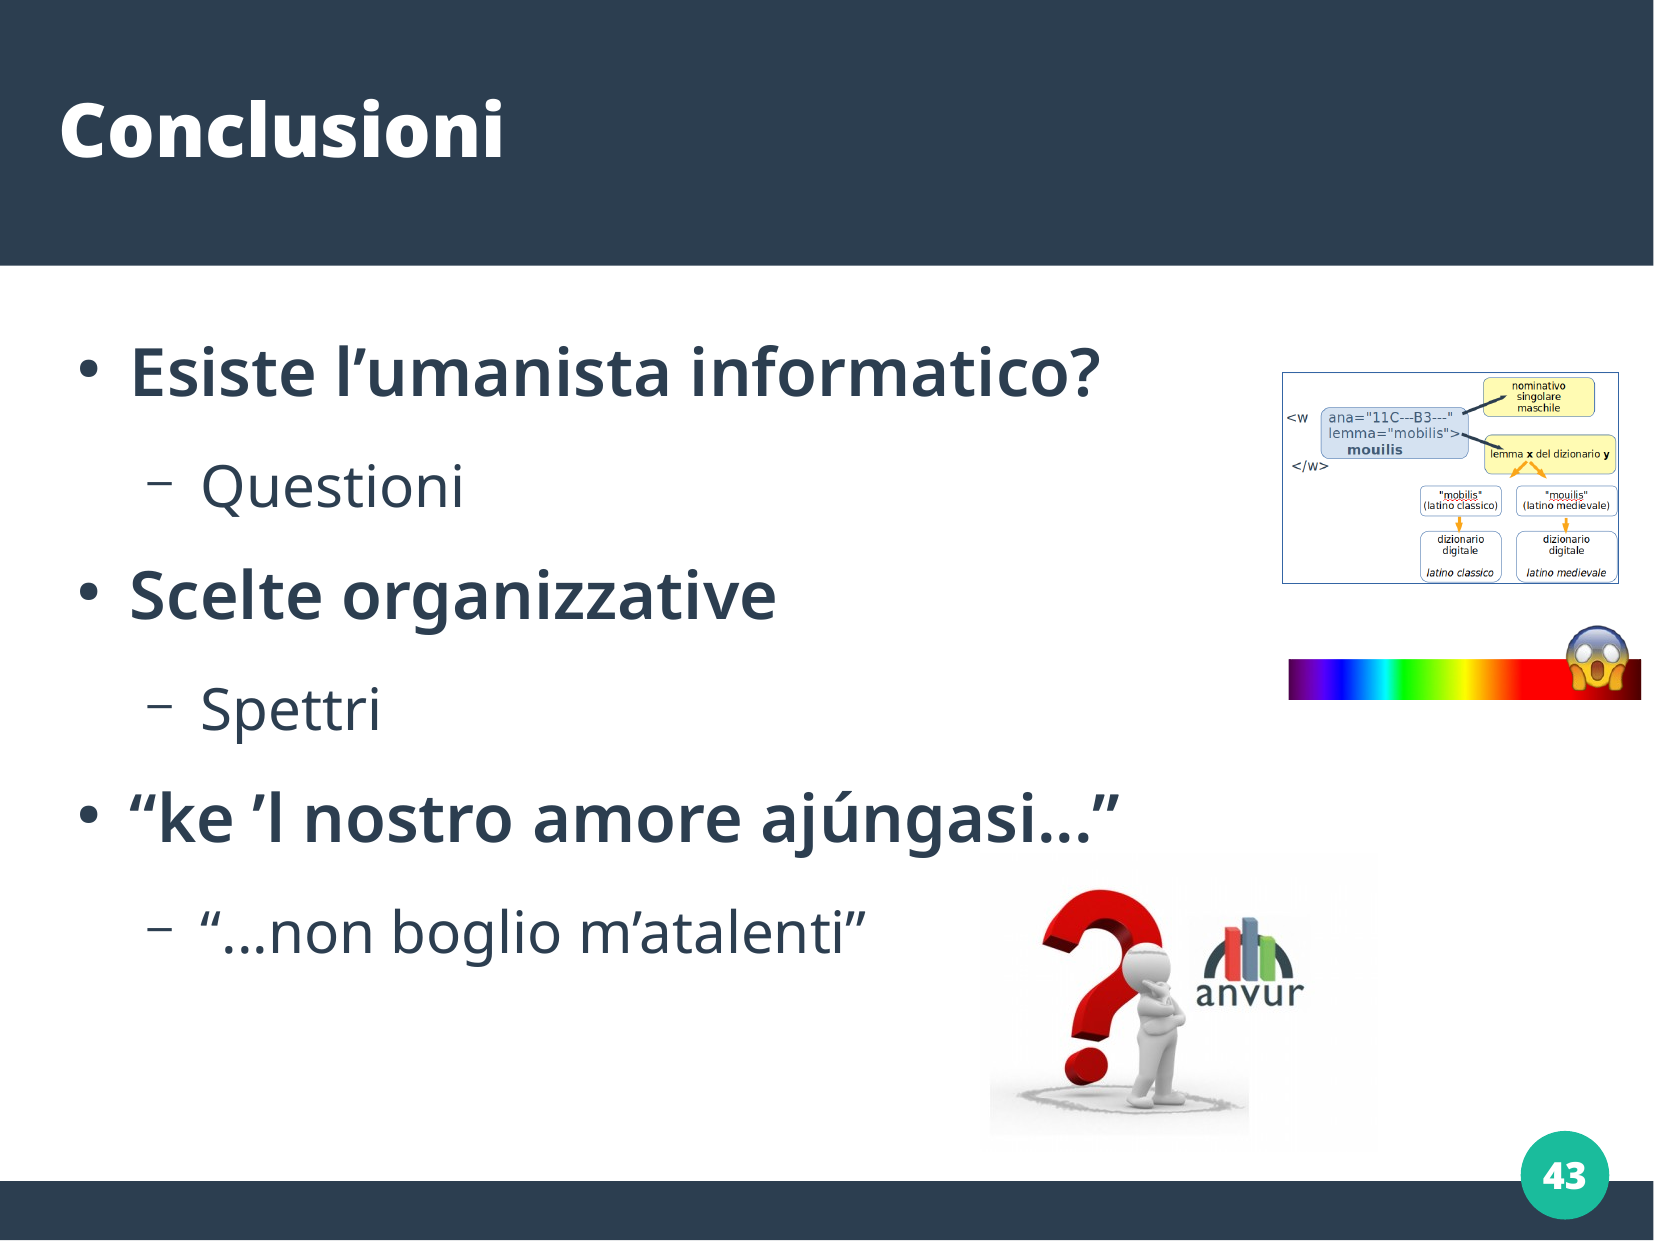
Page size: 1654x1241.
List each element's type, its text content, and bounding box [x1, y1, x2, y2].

title Conclusioni [59, 49, 1595, 207]
picture [1282, 372, 1619, 584]
picture [980, 853, 1378, 1152]
picture [1379, 625, 1642, 700]
list Esiste l’umanista informatico? Questioni Scelte organizzative Spettri “ke ’l nostro amore ajúngasi...” “...non boglio m’atalenti” [59, 324, 1571, 1152]
picture [1287, 659, 1370, 700]
